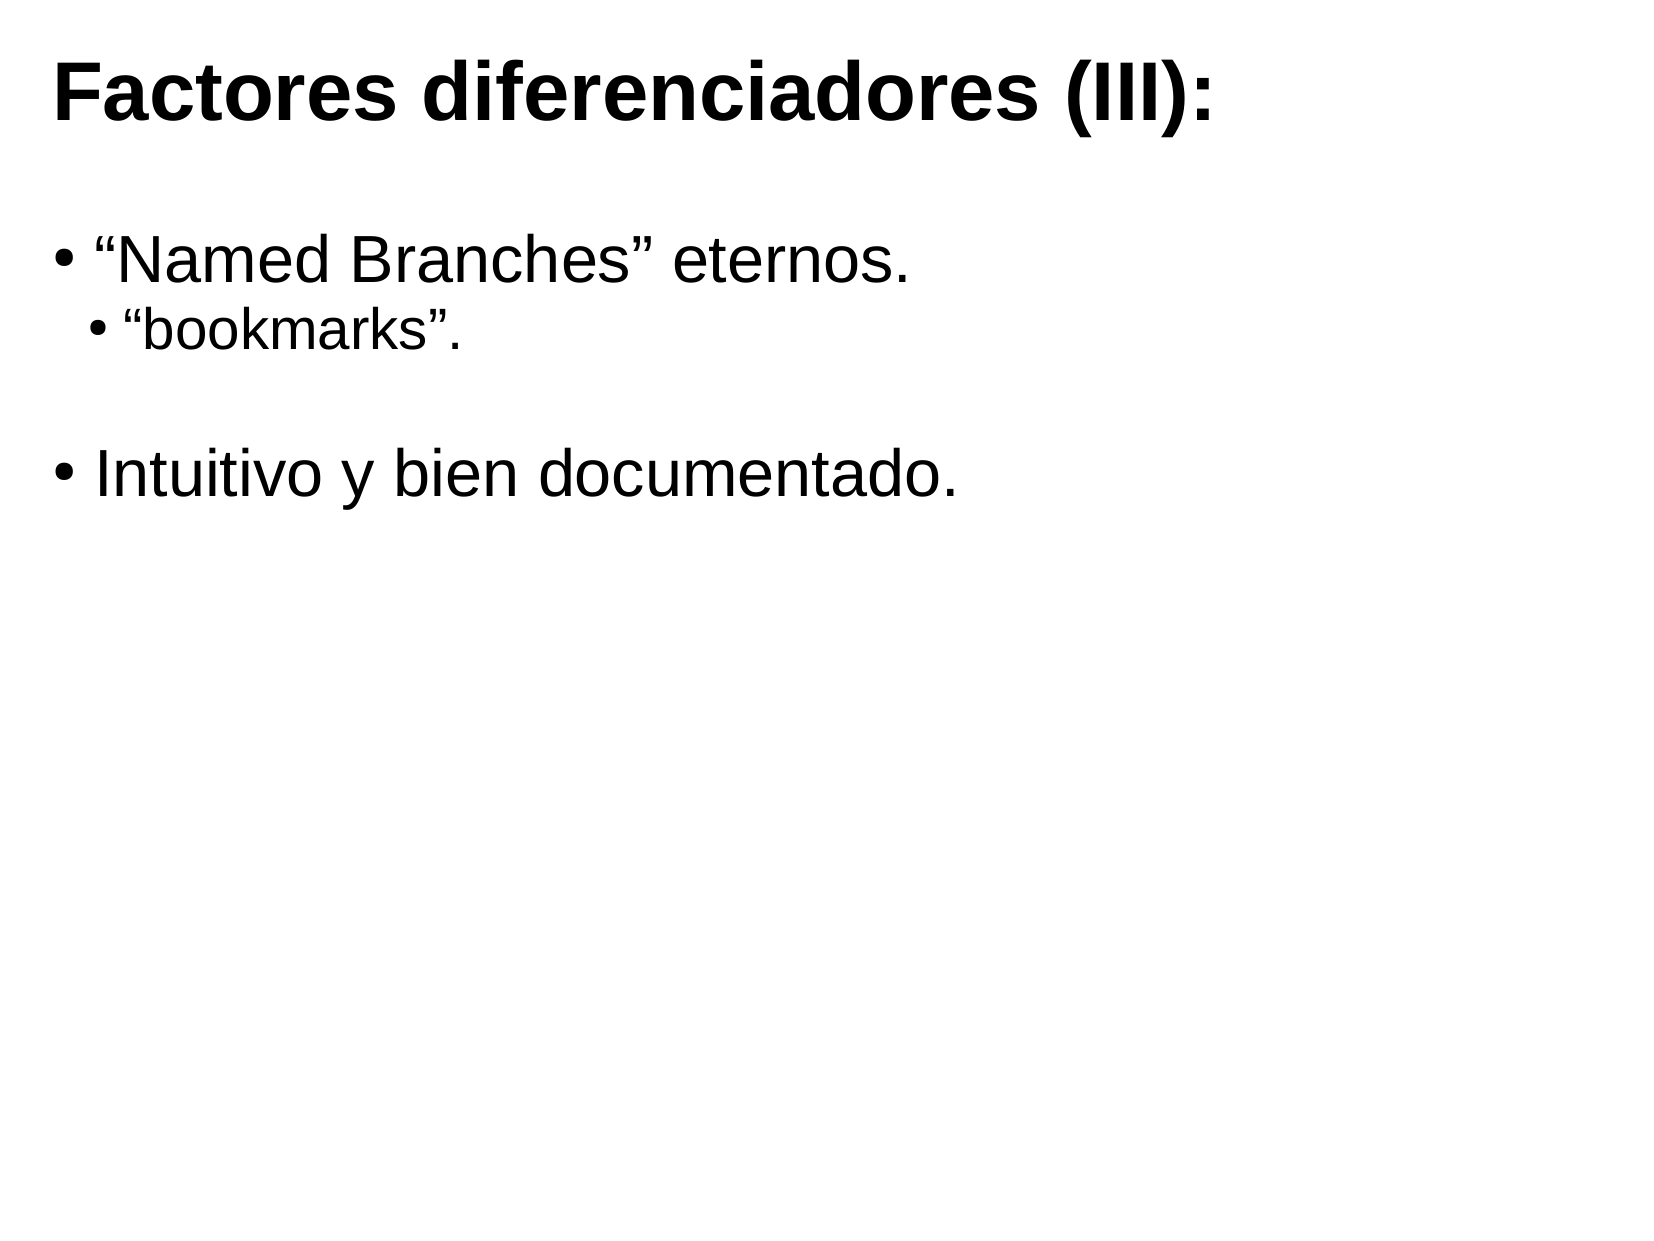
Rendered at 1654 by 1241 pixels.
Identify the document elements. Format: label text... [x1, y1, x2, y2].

text_box Factores diferenciadores (III): “Named Branches” eternos. “bookmarks”. Intuitivo y bien documentado. [37, 37, 1613, 594]
